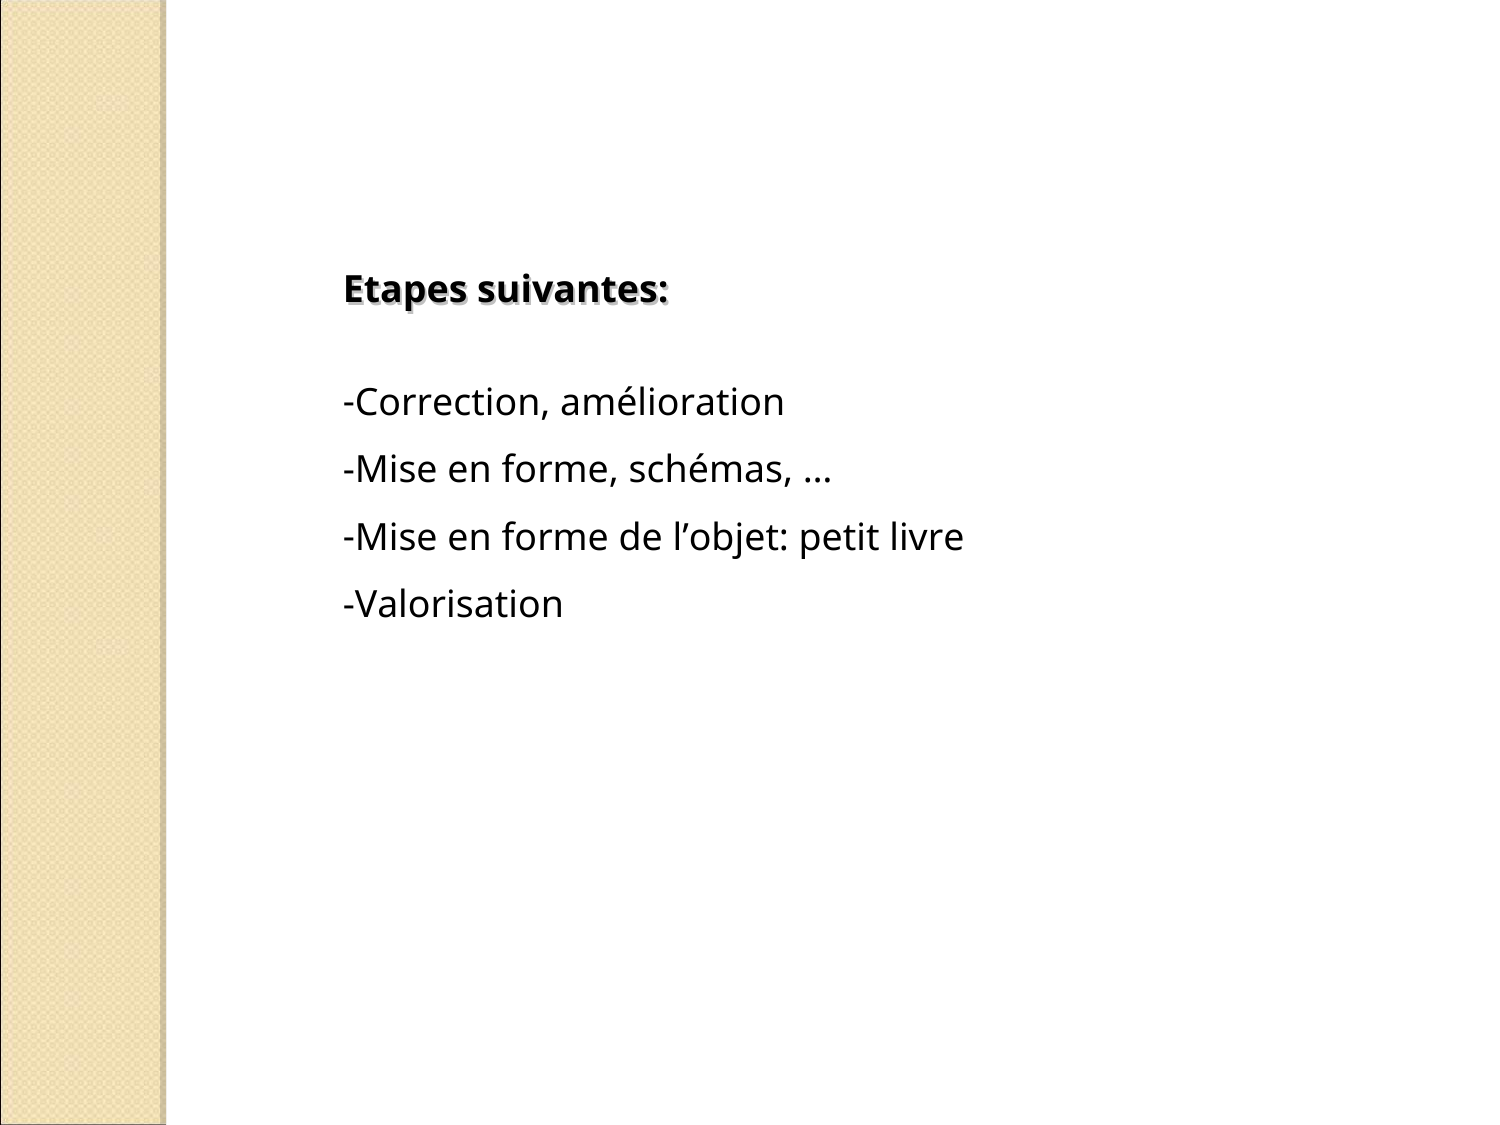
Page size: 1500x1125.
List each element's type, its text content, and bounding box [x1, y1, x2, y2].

picture [0, 0, 166, 1125]
text_box Etapes suivantes: Correction, amélioration Mise en forme, schémas, … Mise en forme de l’objet: petit livre Valorisation [328, 257, 1196, 685]
